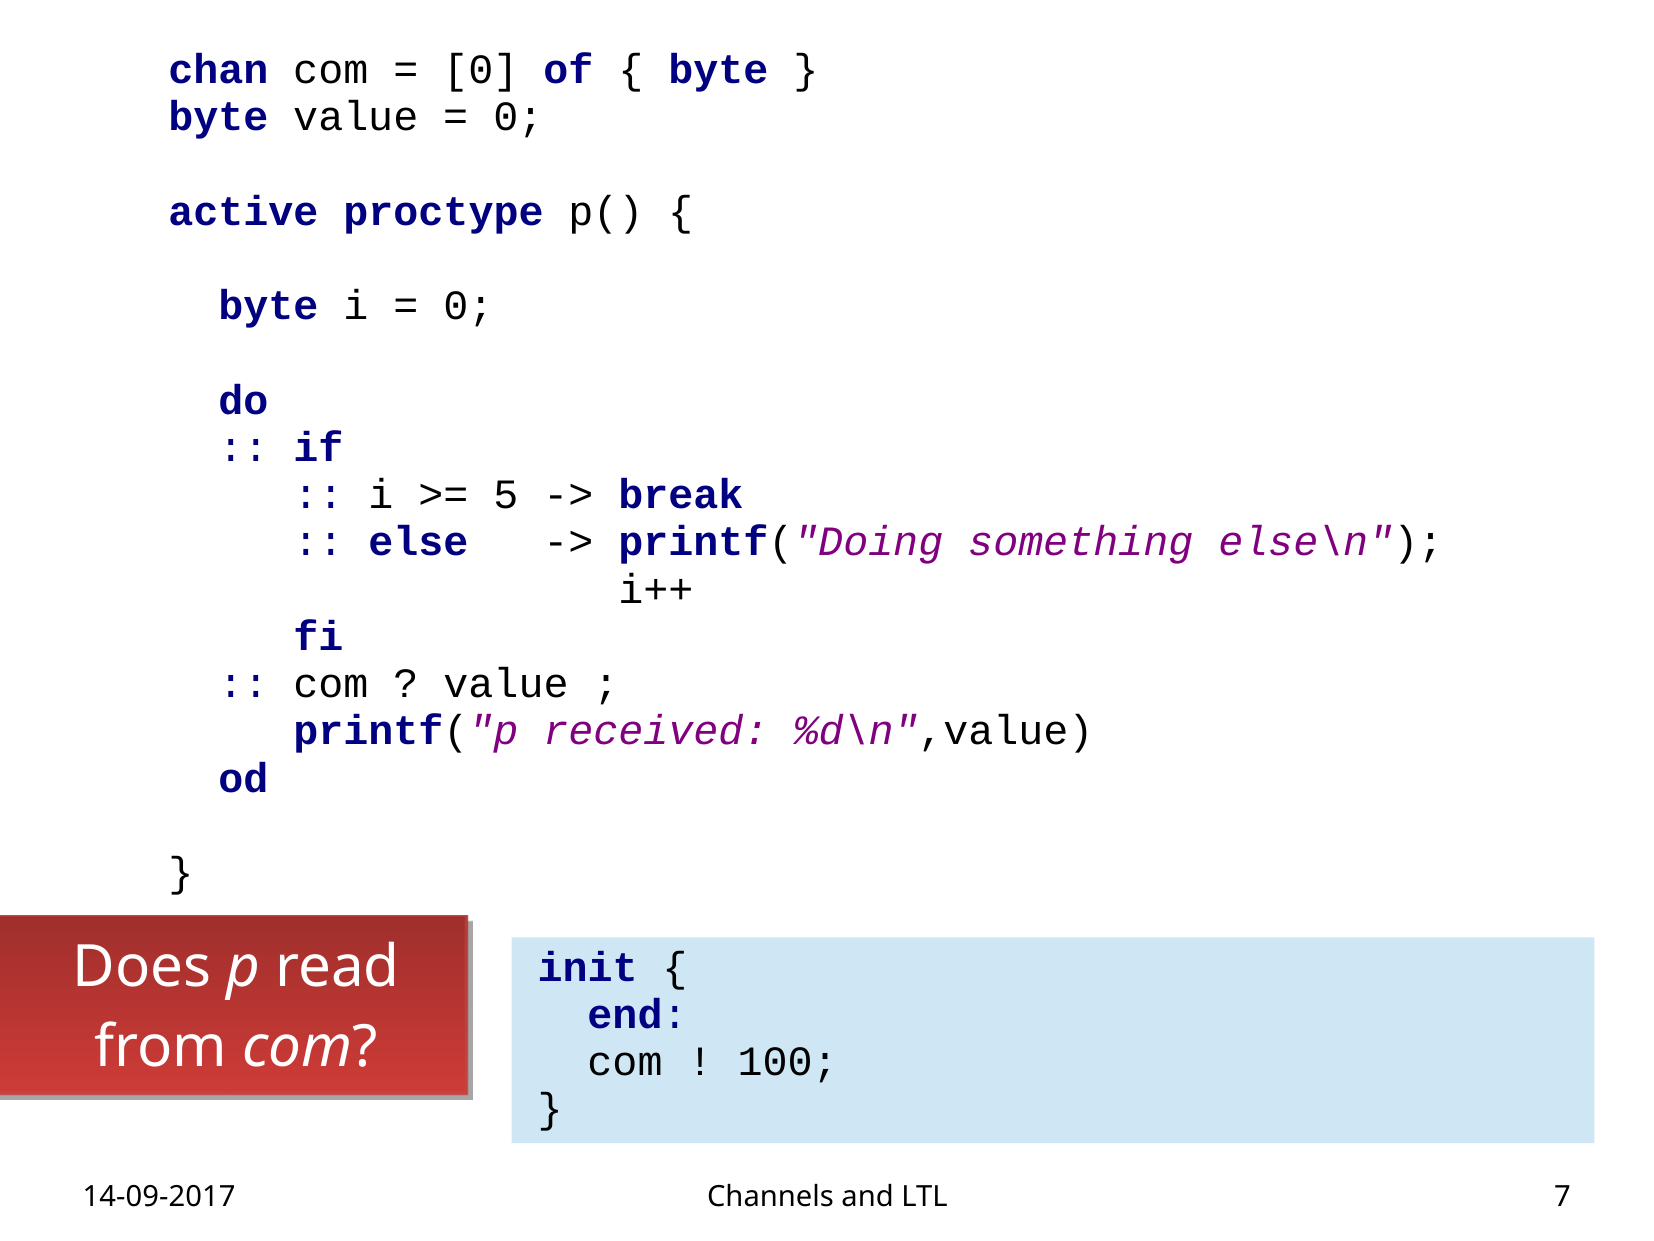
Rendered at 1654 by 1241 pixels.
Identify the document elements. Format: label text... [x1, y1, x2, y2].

picture [0, 1093, 153, 1100]
title Does p read from com? [0, 915, 153, 1093]
text_box chan com = [0] of { byte } byte value = 0; active proctype p() { byte i = 0; do :: if :: i >= 5 -> break :: else -> printf("Doing something else\n"); i++ fi :: com ? value ; printf("p received: %d\n",value) od } init { end: com ! 100; } [153, 41, 1459, 1143]
text_box [511, 937, 1595, 1144]
